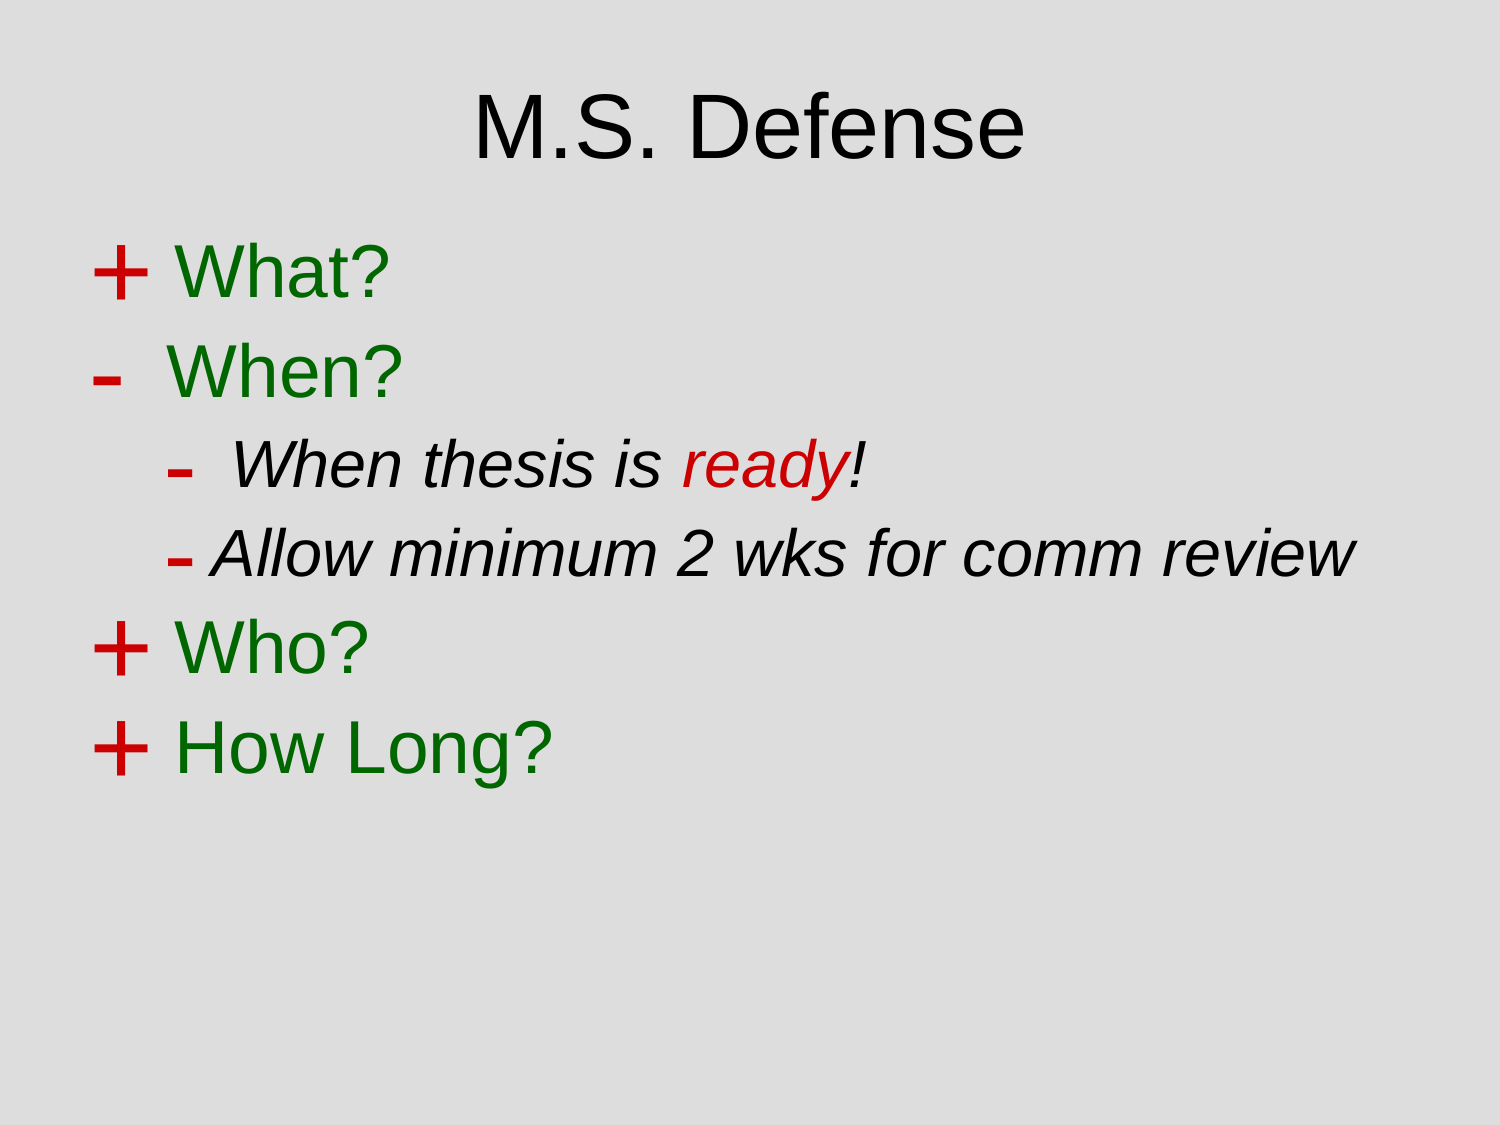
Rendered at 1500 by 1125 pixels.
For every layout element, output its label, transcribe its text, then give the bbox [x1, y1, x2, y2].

list What? When? When thesis is ready! Allow minimum 2 wks for comm review Who? How Long? [75, 224, 1426, 1125]
title M.S. Defense [75, 45, 1426, 198]
